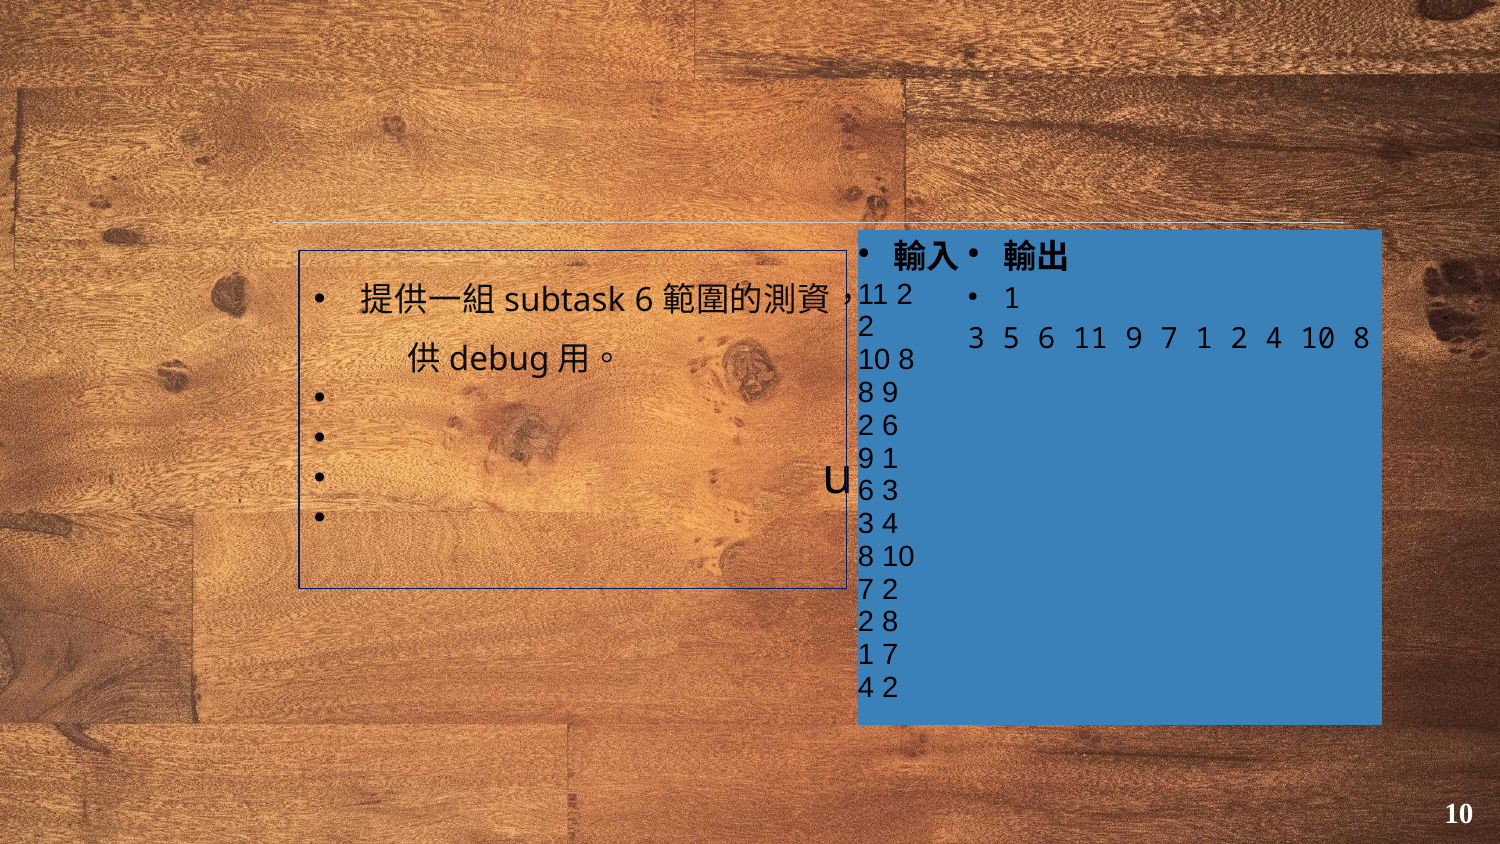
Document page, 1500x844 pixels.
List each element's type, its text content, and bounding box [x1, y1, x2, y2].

slide_number 10 [1429, 779, 1500, 844]
text_box 提供一組subtask 6範圍的測資，供debug用。 [298, 250, 847, 589]
title NOTE [255, 117, 1341, 233]
table_header 輸入 11 2 2 10 8 8 9 2 6 9 1 6 3 3 4 8 10 7 2 2 8 1 7 4 2 [858, 230, 968, 725]
table_header 輸出 1 3 5 6 11 9 7 1 2 4 10 8 [968, 230, 1382, 725]
